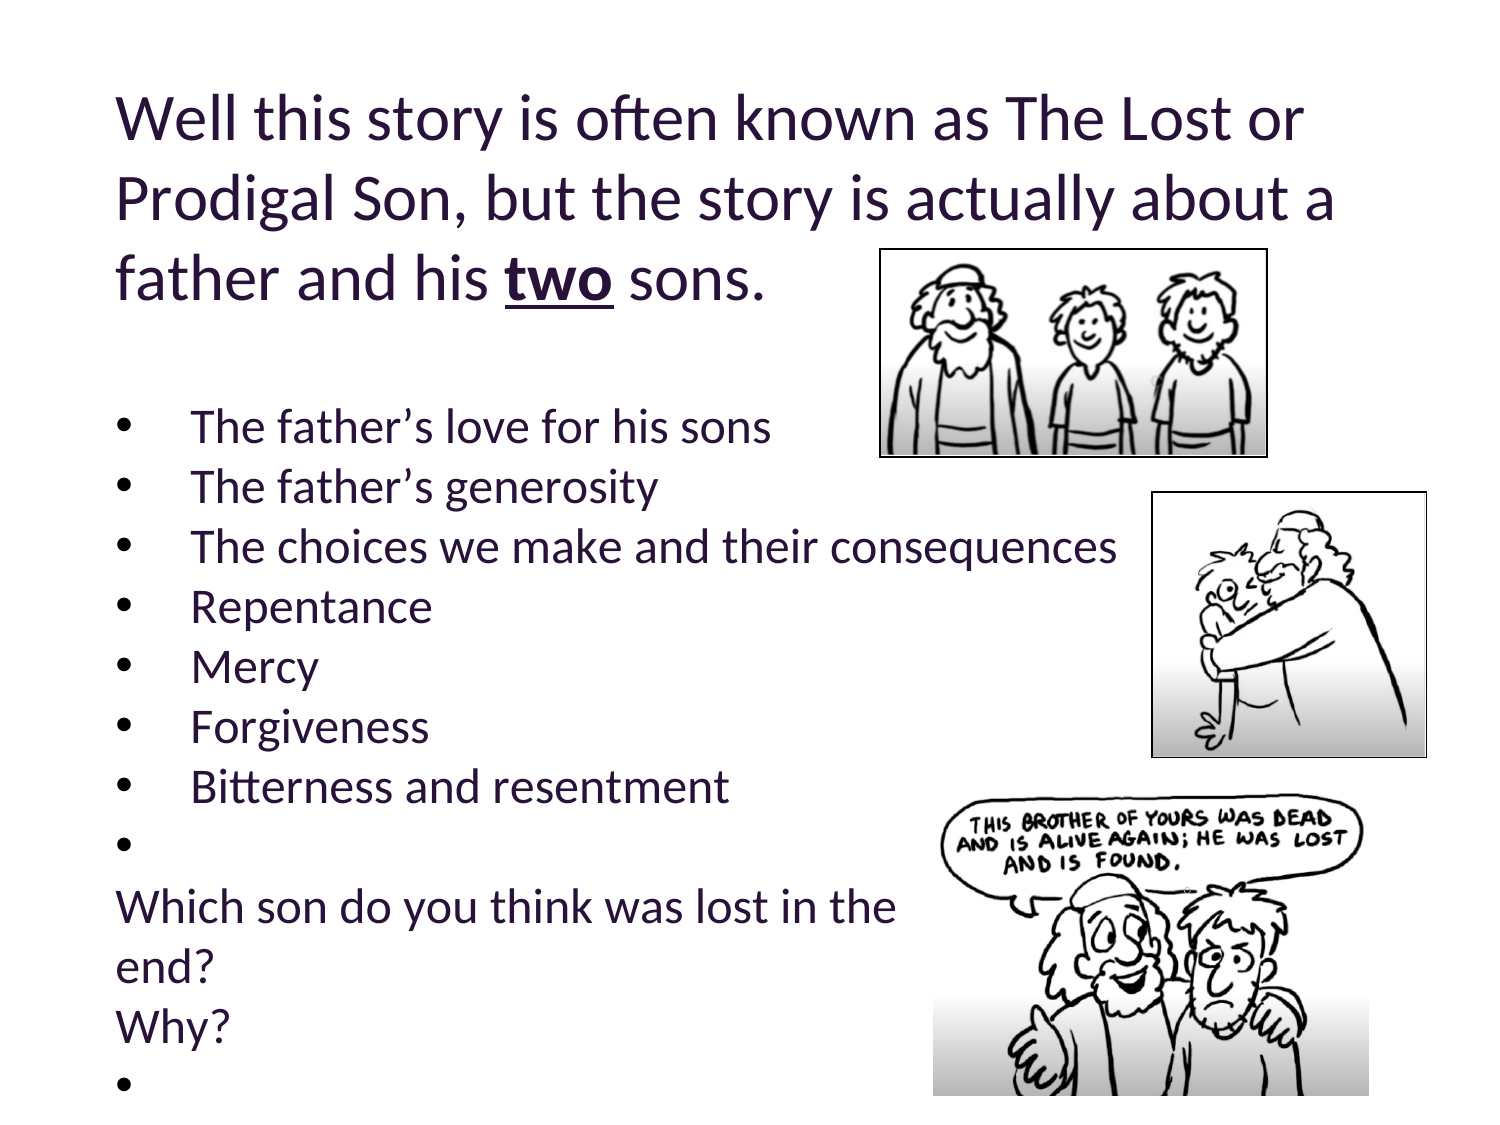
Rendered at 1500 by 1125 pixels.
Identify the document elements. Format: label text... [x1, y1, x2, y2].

picture [933, 793, 1370, 1096]
picture [1151, 491, 1427, 758]
picture [879, 248, 1268, 459]
text_box Well this story is often known as The Lost or Prodigal Son, but the story is actually about a father and his two sons. The father’s love for his sons The father’s generosity The choices we make and their consequences Repentance Mercy Forgiveness Bitterness and resentment Which son do you think was lost in the end? Why? [100, 66, 1400, 1125]
